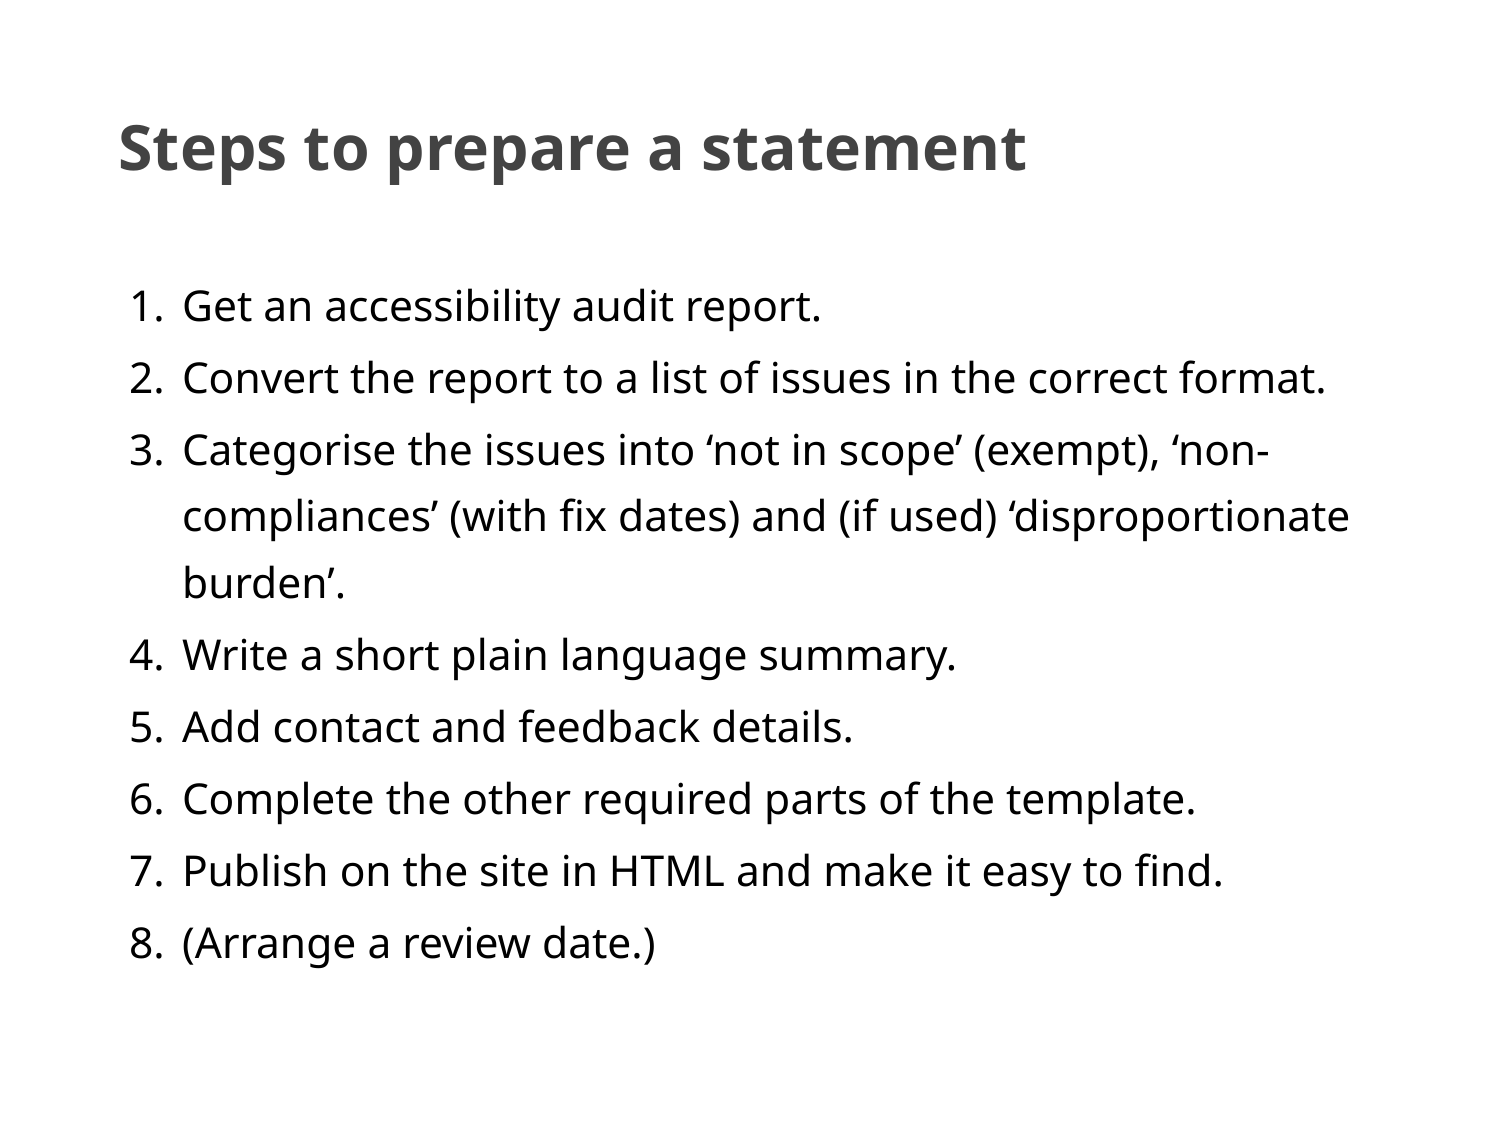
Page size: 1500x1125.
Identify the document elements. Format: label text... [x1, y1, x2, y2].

list Get an accessibility audit report. Convert the report to a list of issues in the correct format. Categorise the issues into ‘not in scope’ (exempt), ‘non-compliances’ (with fix dates) and (if used) ‘disproportionate burden’. Write a short plain language summary. Add contact and feedback details. Complete the other required parts of the template. Publish on the site in HTML and make it easy to find. (Arrange a review date.) [103, 252, 1397, 1000]
title Steps to prepare a statement [103, 89, 1397, 215]
